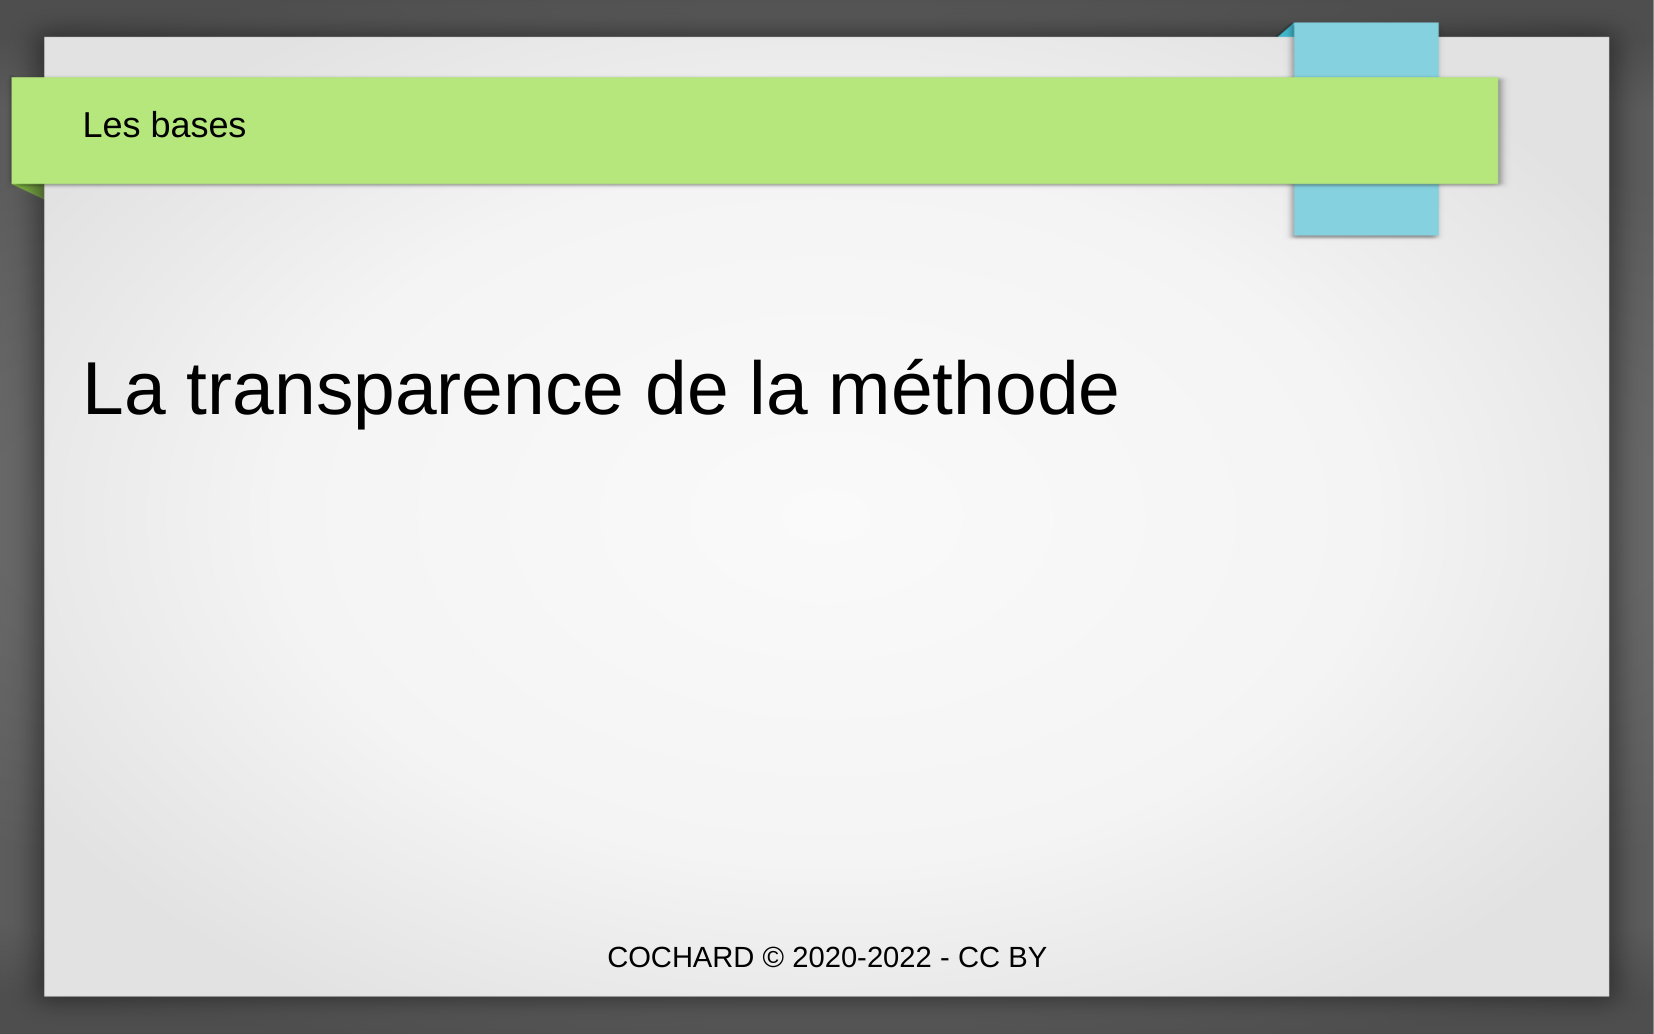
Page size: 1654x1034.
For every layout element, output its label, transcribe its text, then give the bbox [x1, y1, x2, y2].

list La transparence de la méthode [82, 249, 1571, 849]
title Les bases [82, 39, 1235, 210]
picture [0, 0, 1654, 1034]
